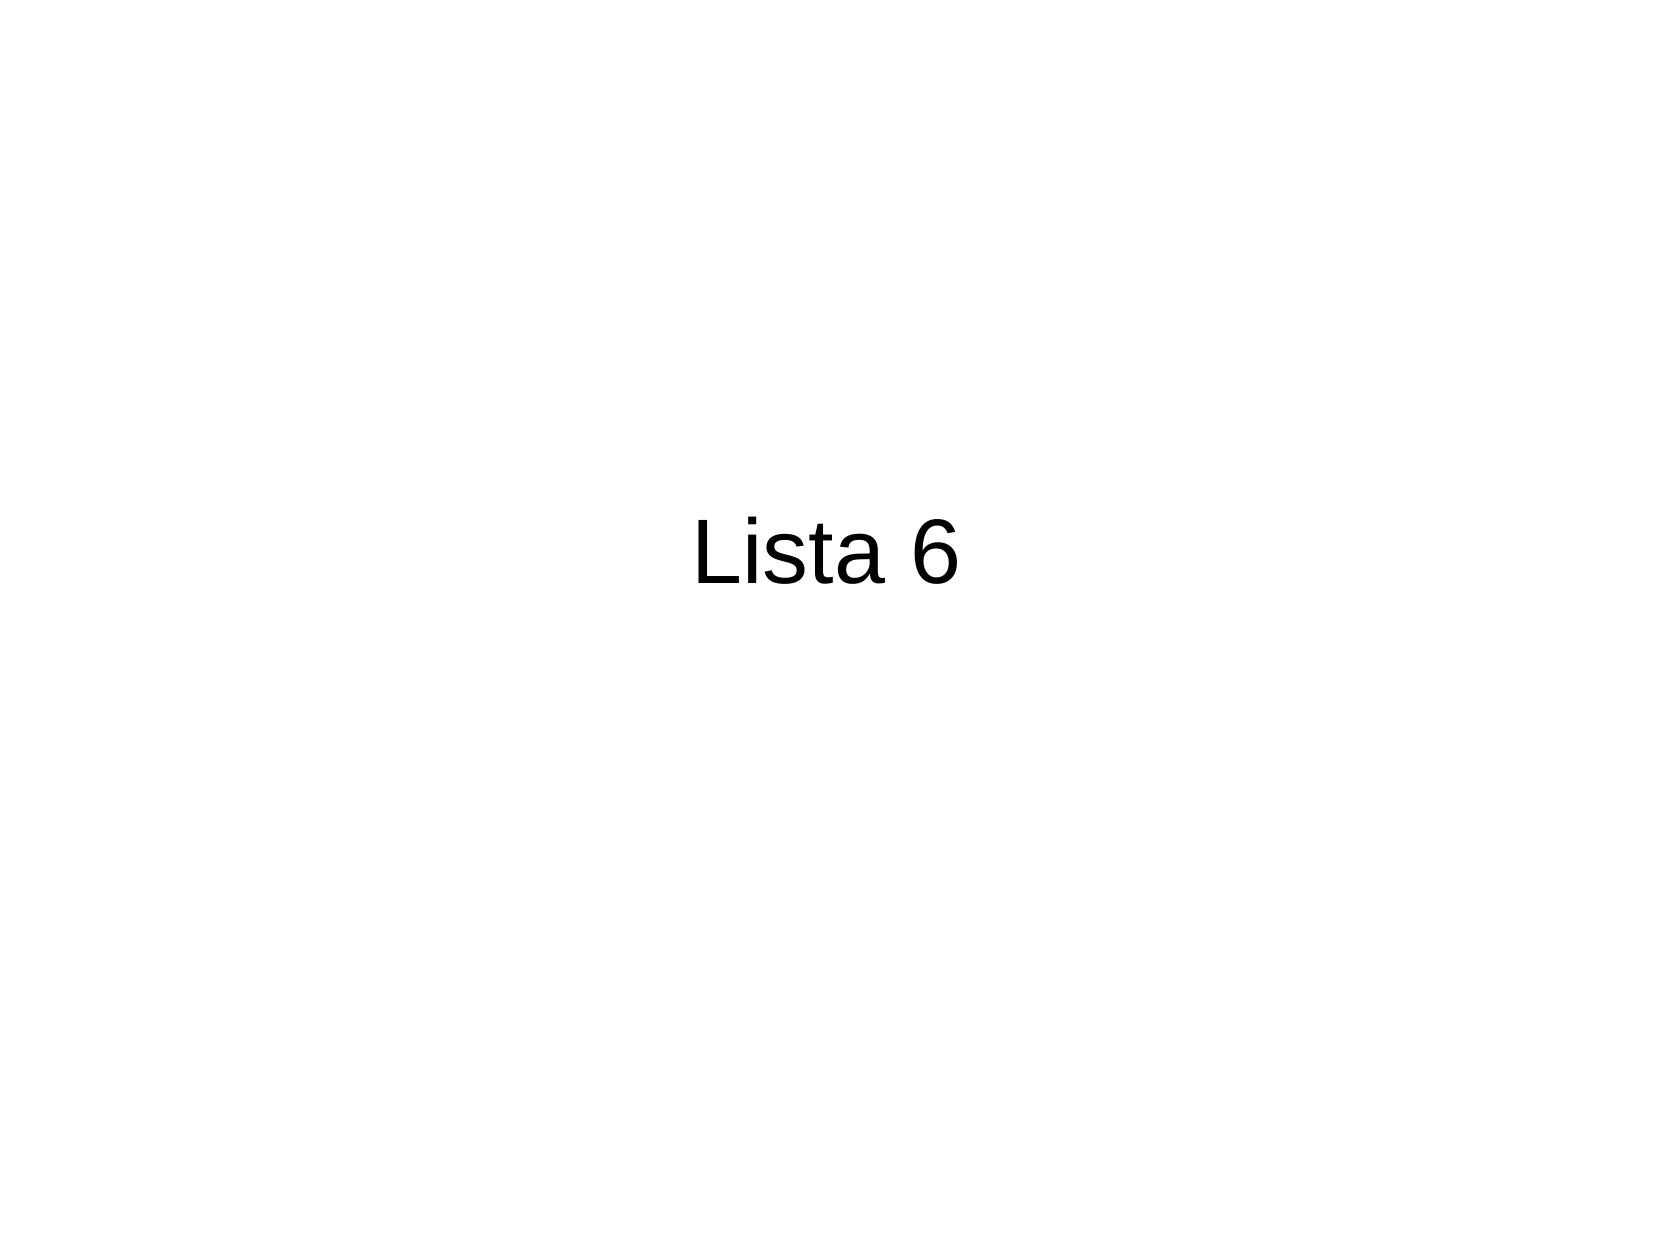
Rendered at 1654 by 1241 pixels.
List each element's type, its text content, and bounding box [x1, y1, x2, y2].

title Lista 6 [82, 448, 1571, 656]
